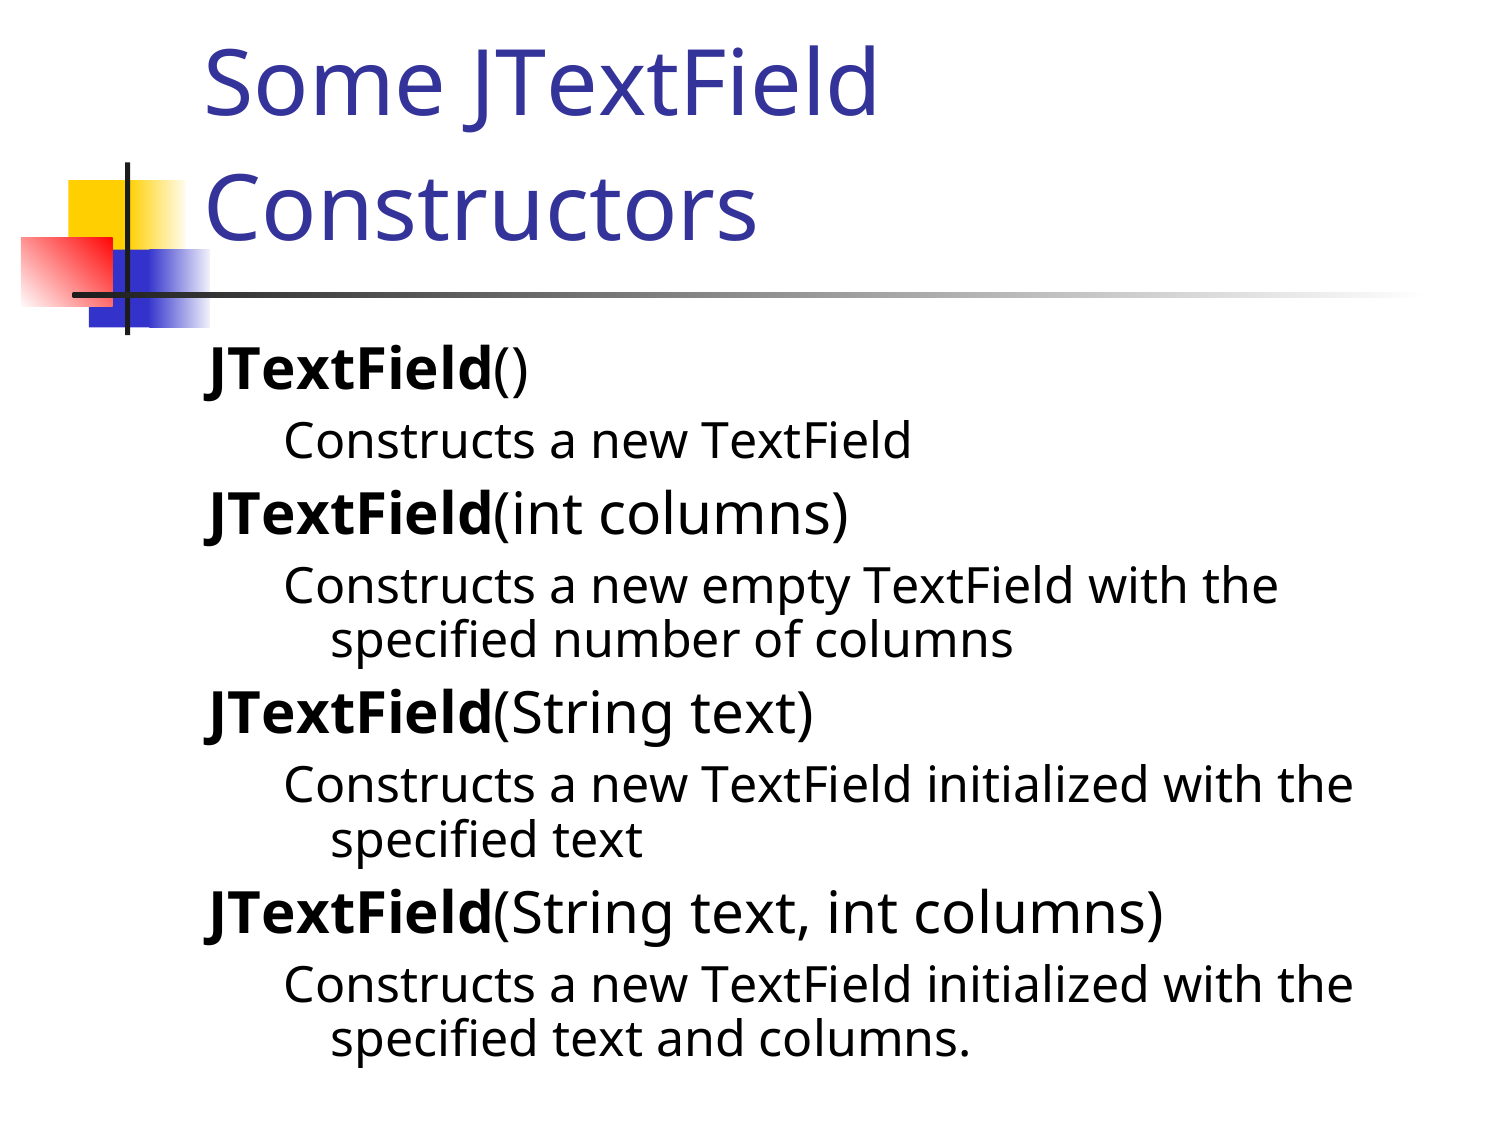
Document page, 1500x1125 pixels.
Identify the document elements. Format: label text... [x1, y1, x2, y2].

title Some JTextField Constructors [188, 35, 1468, 276]
list JTextField() Constructs a new TextField JTextField(int columns) Constructs a new empty TextField with the specified number of columns JTextField(String text) Constructs a new TextField initialized with the specified text JTextField(String text, int columns) Constructs a new TextField initialized with the specified text and columns. [193, 331, 1469, 1022]
